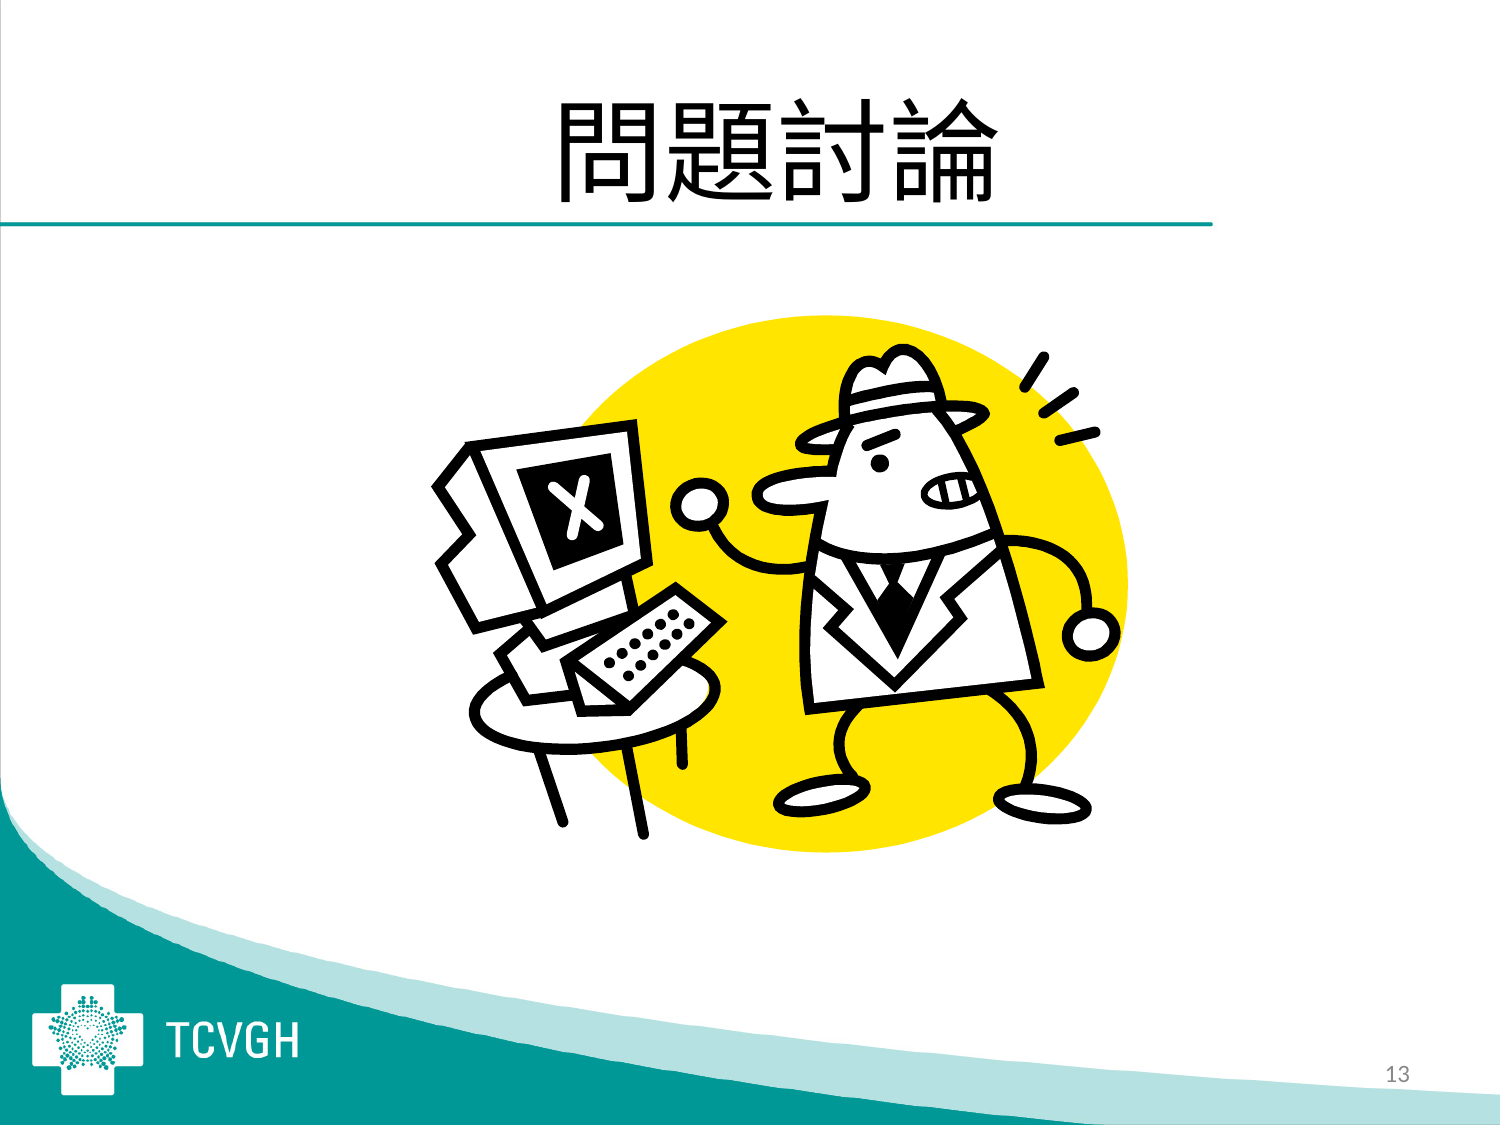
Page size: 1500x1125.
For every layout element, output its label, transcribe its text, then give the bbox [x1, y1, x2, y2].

text_box <編號> [1074, 1042, 1426, 1103]
picture [0, 0, 1500, 1125]
text_box 問題討論 [53, 73, 1500, 224]
